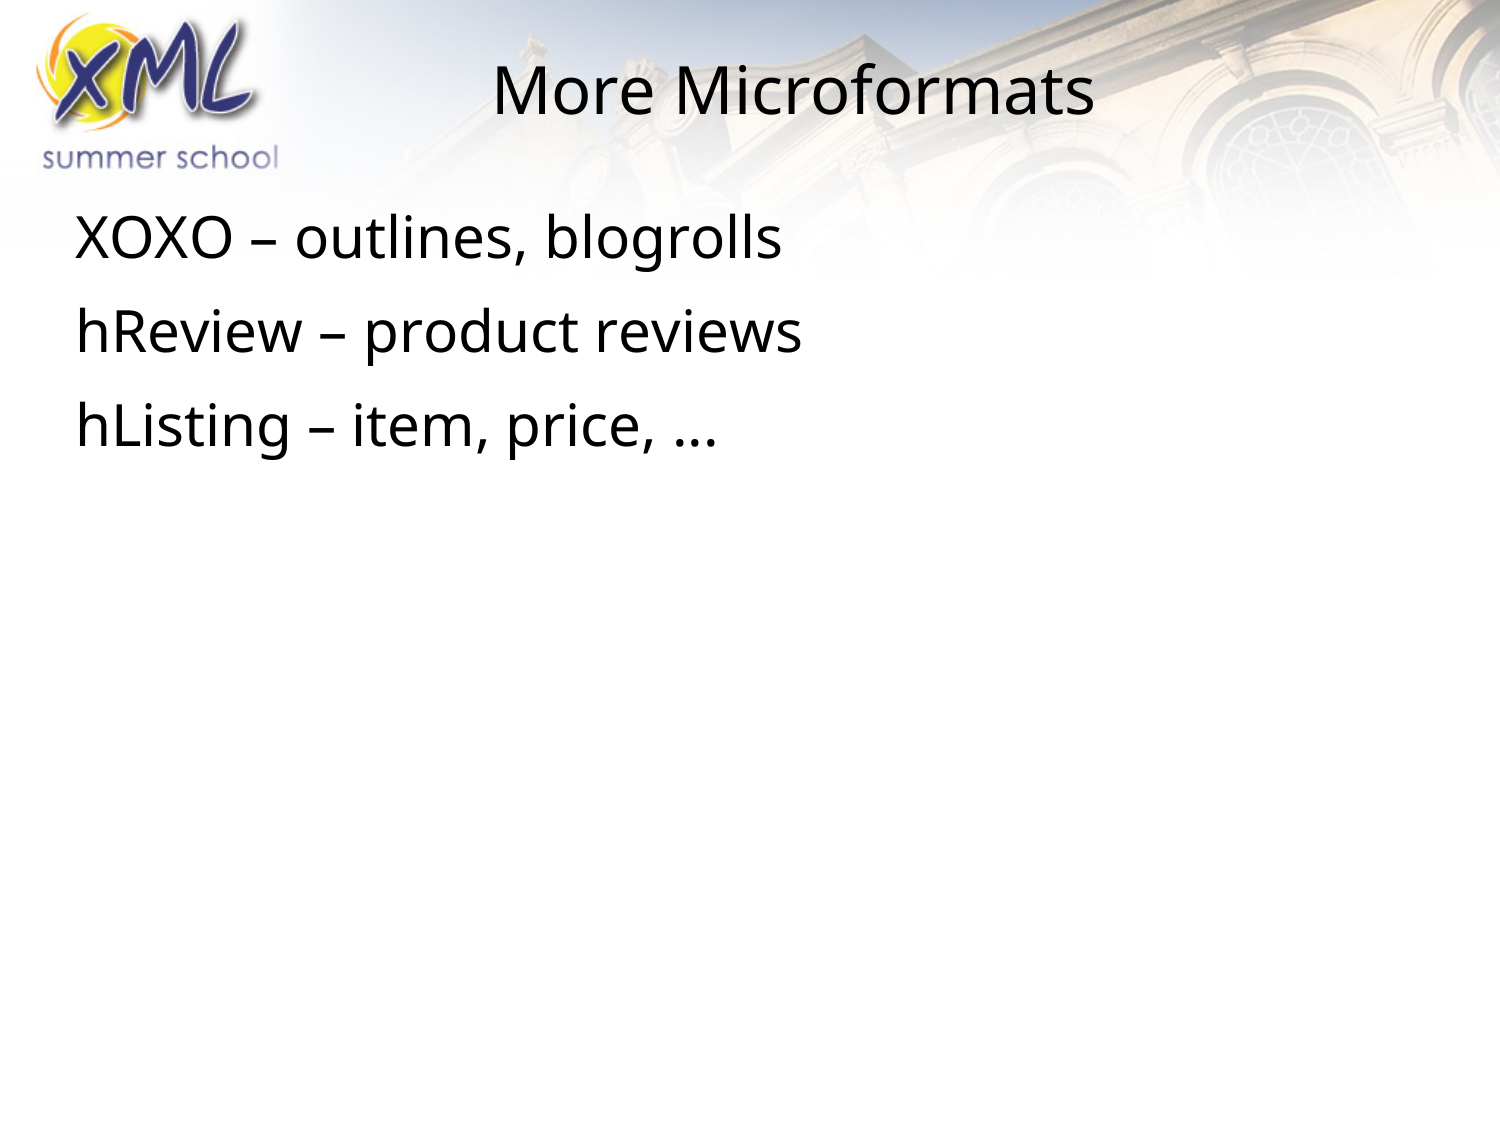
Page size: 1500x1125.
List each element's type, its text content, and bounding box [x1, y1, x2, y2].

picture [0, 0, 1500, 1125]
list XOXO – outlines, blogrolls hReview – product reviews hListing – item, price, ... [75, 195, 1426, 991]
title More Microformats [281, 8, 1306, 170]
